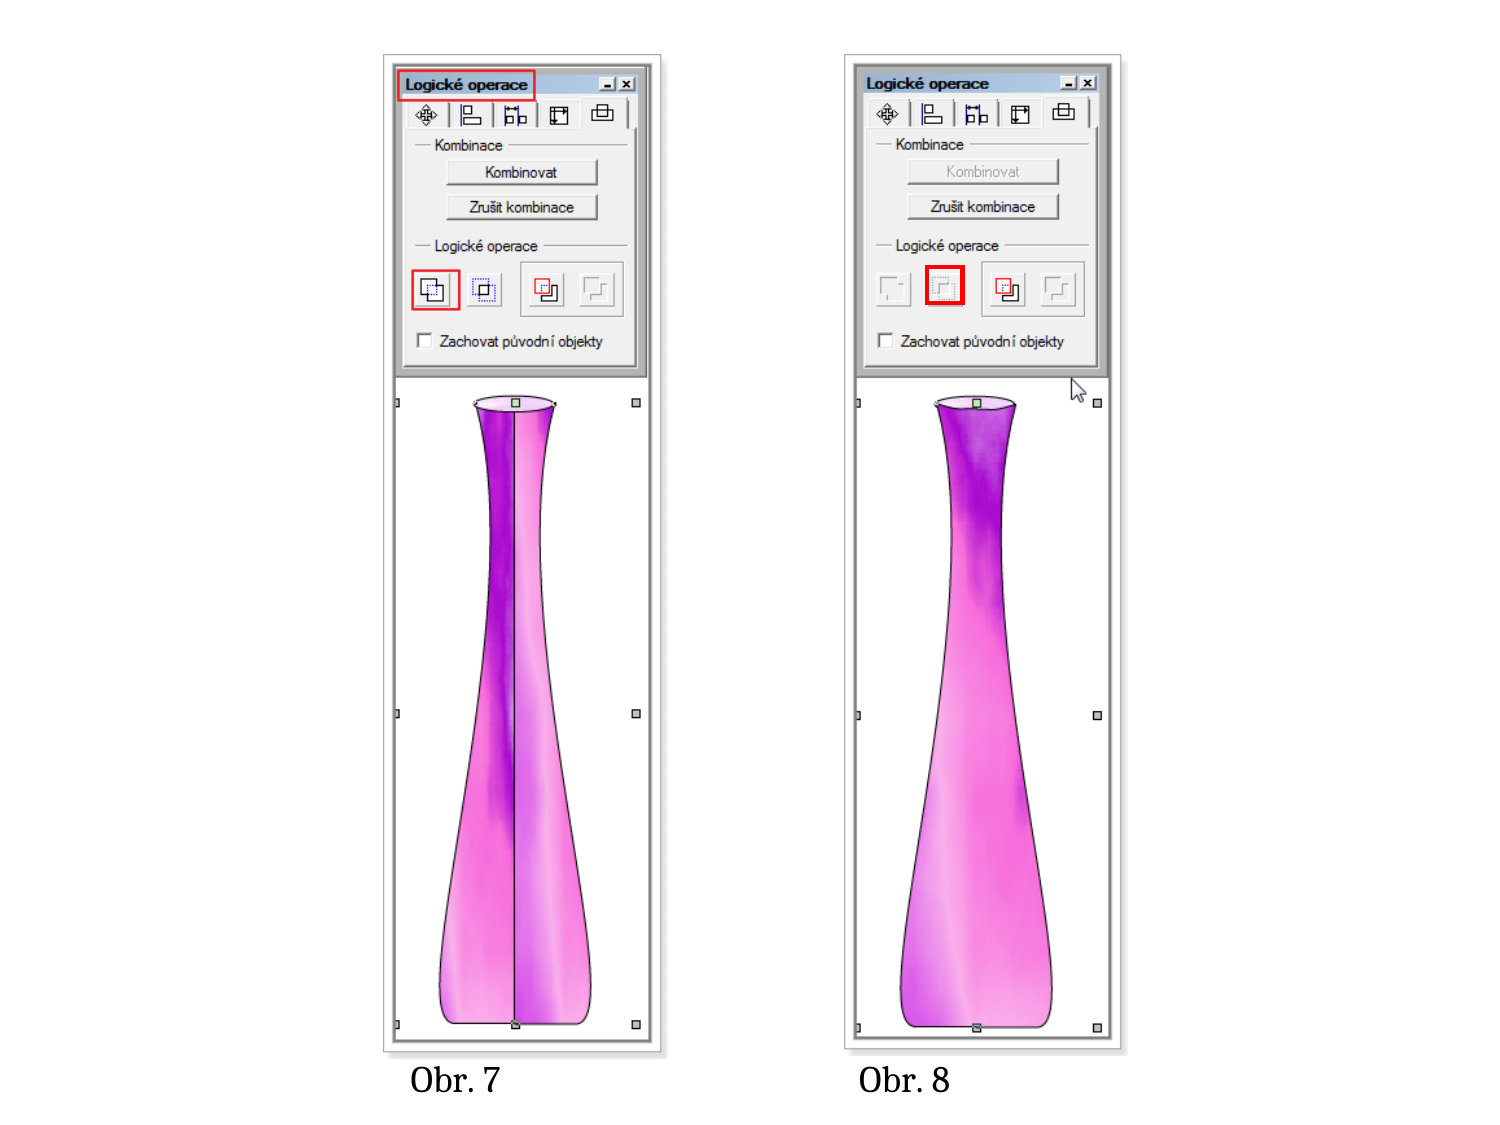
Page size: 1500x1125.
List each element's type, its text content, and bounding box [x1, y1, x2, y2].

text_box Obr. 7 [395, 1059, 516, 1108]
text_box Obr. 8 [844, 1056, 965, 1108]
picture [844, 54, 1128, 1056]
picture [383, 54, 668, 1059]
